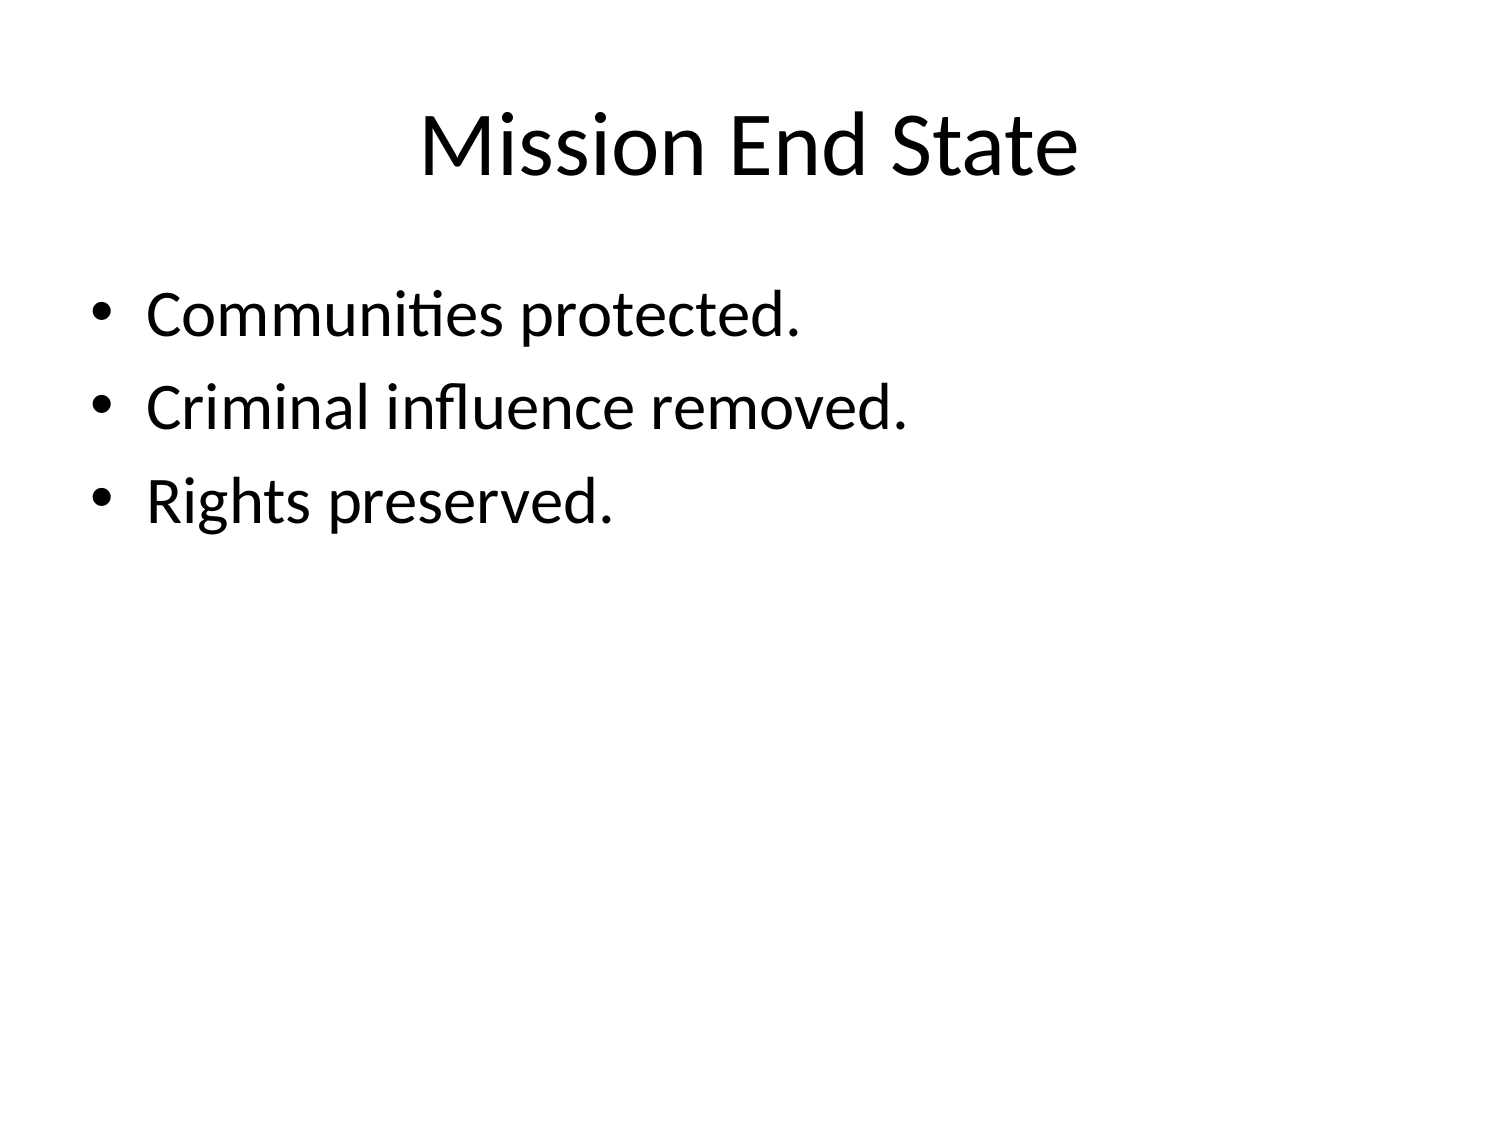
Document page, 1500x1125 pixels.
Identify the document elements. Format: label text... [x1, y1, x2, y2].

title Mission End State [75, 45, 1425, 233]
list Communities protected. Criminal influence removed. Rights preserved. [75, 262, 1425, 1005]
